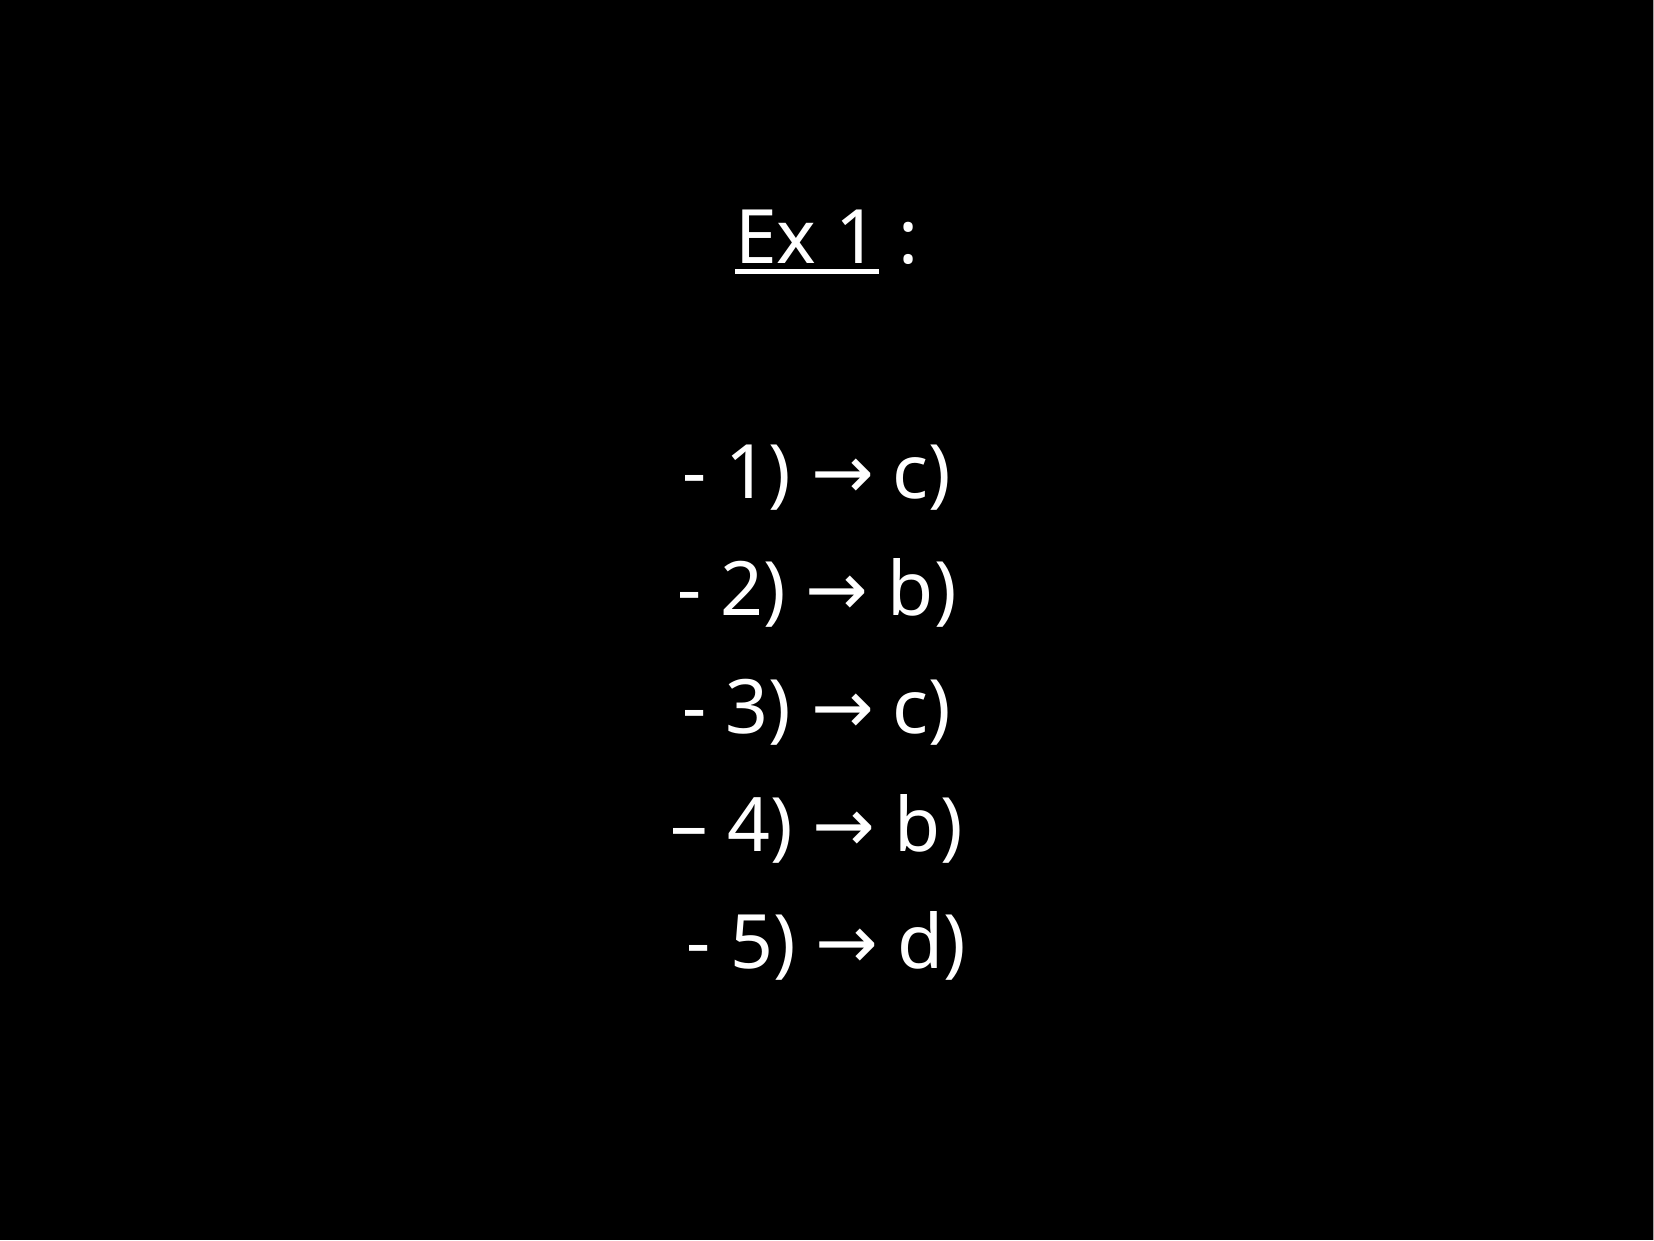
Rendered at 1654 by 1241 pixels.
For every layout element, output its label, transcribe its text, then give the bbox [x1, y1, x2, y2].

subtitle Ex 1 : - 1) → c) - 2) → b) - 3) → c) – 4) → b) - 5) → d) [82, 49, 1571, 1109]
